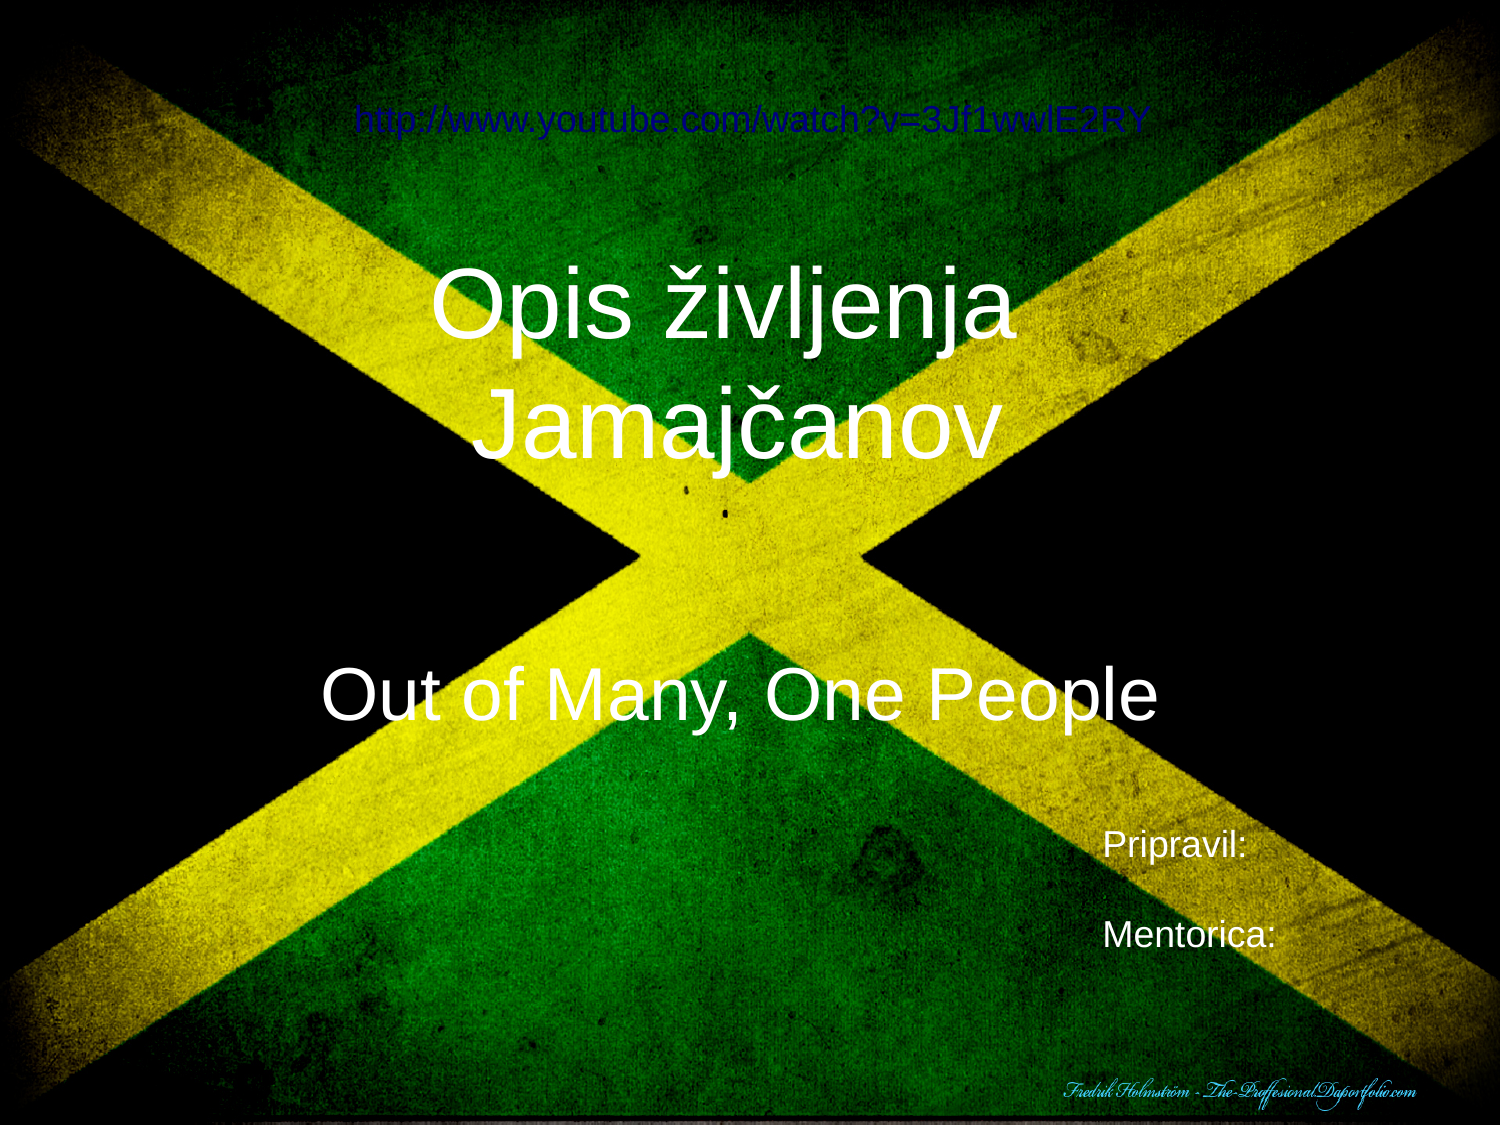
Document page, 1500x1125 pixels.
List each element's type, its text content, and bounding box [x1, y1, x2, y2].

subtitle Out of Many, One People [225, 637, 1275, 925]
title Opis življenja Jamajčanov [99, 237, 1375, 479]
picture [0, 0, 1500, 1125]
text_box Pripravil: Mentorica: [1087, 812, 1388, 1008]
text_box http://www.youtube.com/watch?v=3Jf1wwlE2RY [339, 87, 1167, 148]
